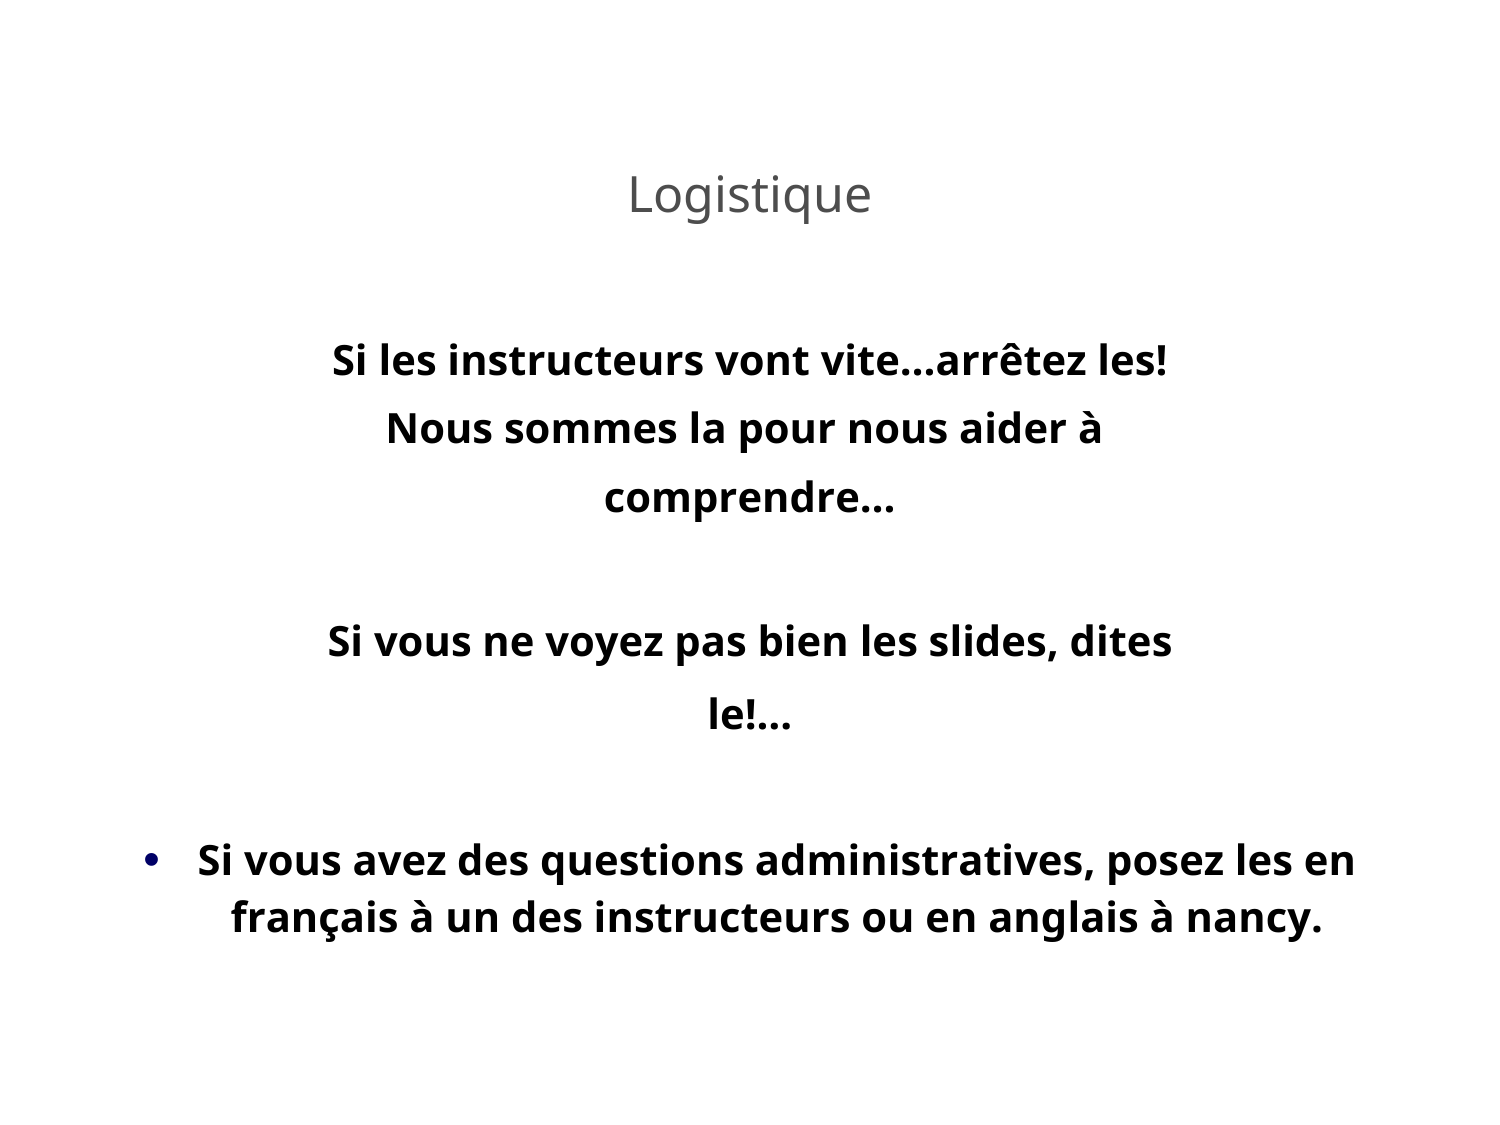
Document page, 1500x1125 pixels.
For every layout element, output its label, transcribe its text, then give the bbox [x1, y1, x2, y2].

title Logistique [112, 158, 1388, 230]
list Si les instructeurs vont vite…arrêtez les! Nous sommes la pour nous aider à comprendre… Si vous ne voyez pas bien les slides, dites le!… Si vous avez des questions administratives, posez les en français à un des instructeurs ou en anglais à nancy. [112, 324, 1388, 892]
